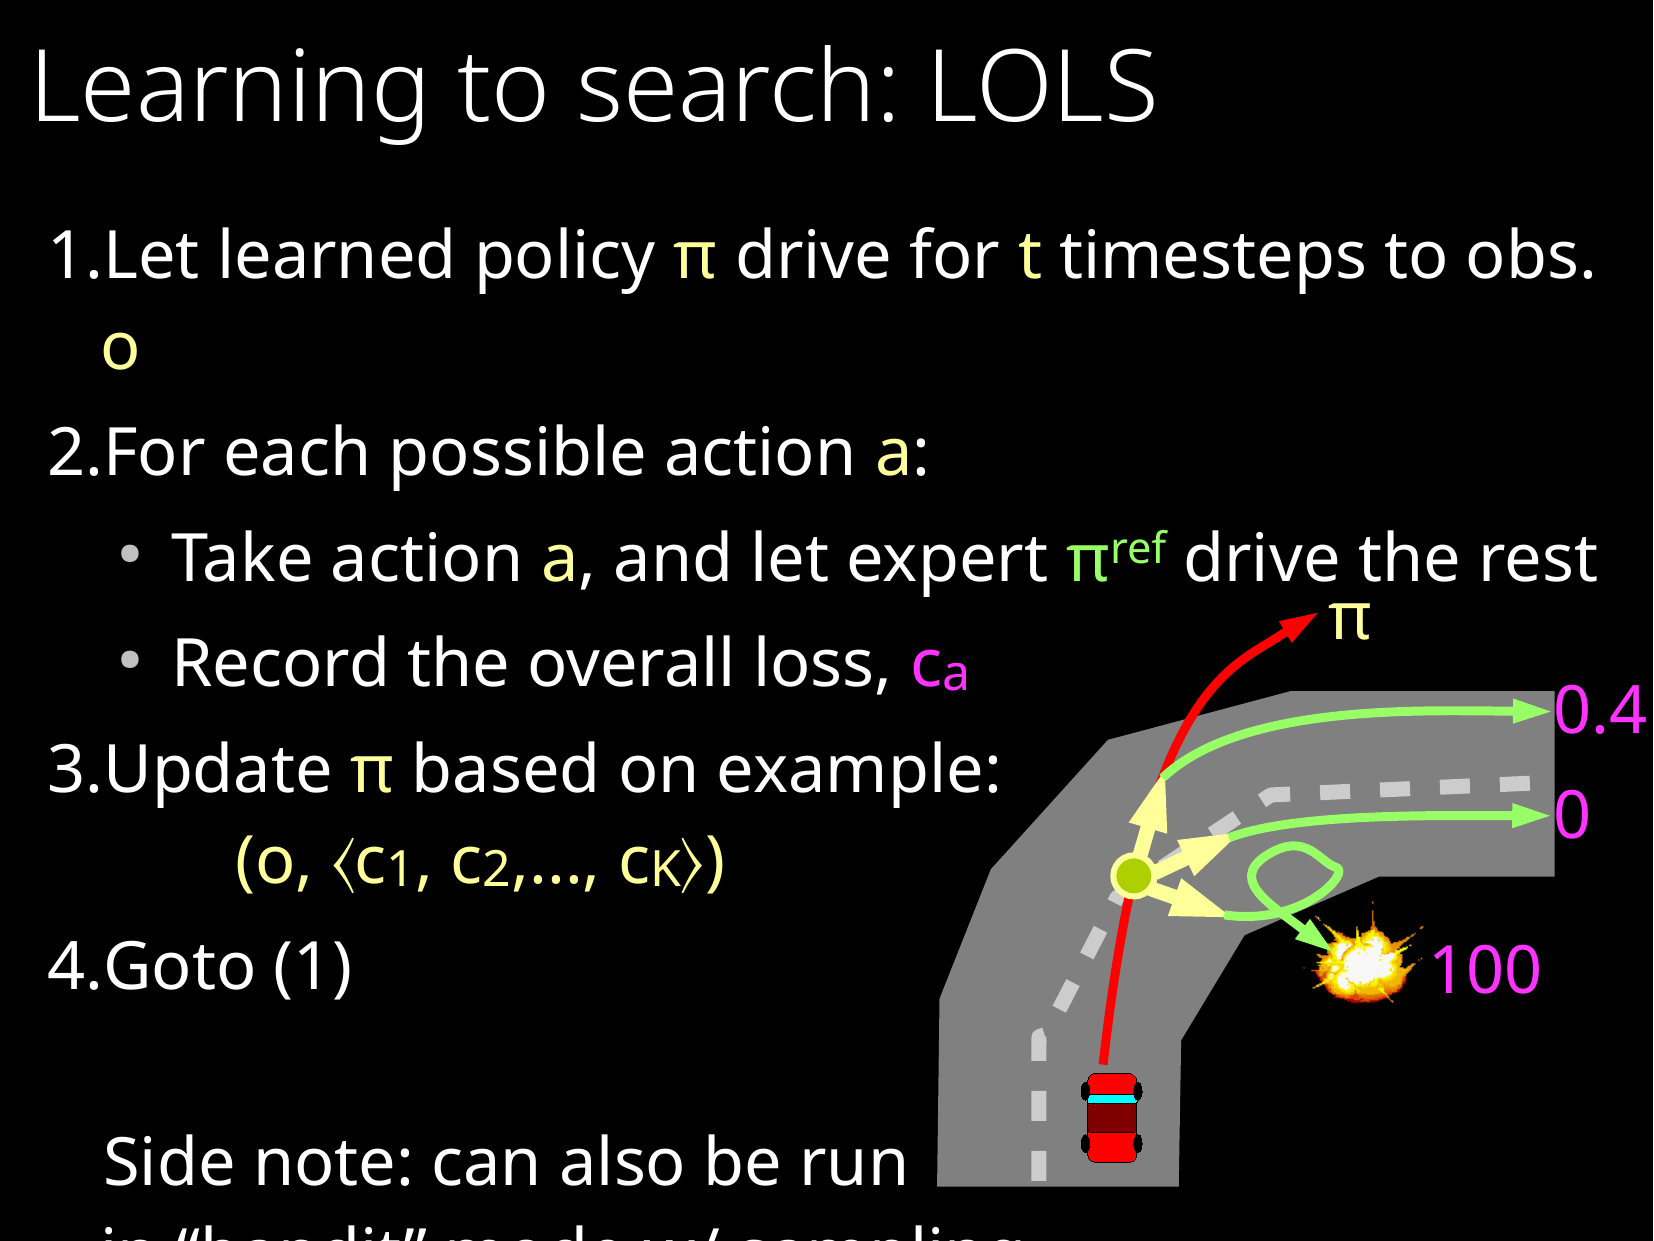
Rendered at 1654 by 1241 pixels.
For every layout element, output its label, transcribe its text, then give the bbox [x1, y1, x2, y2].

text_box 0.4 [1553, 661, 1653, 752]
title Learning to search: LOLS [29, 8, 1631, 157]
list Let learned policy π drive for t timesteps to obs. o For each possible action a: Take action a, and let expert πref drive the rest Record the overall loss, ca Update π based on example: (o, 〈c1, c2,..., cK〉) Goto (1) Side note: can also be run in “bandit” mode w/ sampling [29, 207, 1634, 1209]
text_box π [1328, 568, 1415, 678]
text_box 100 [1428, 921, 1554, 1012]
text_box 0 [1553, 767, 1596, 857]
text_box [1113, 855, 1155, 897]
